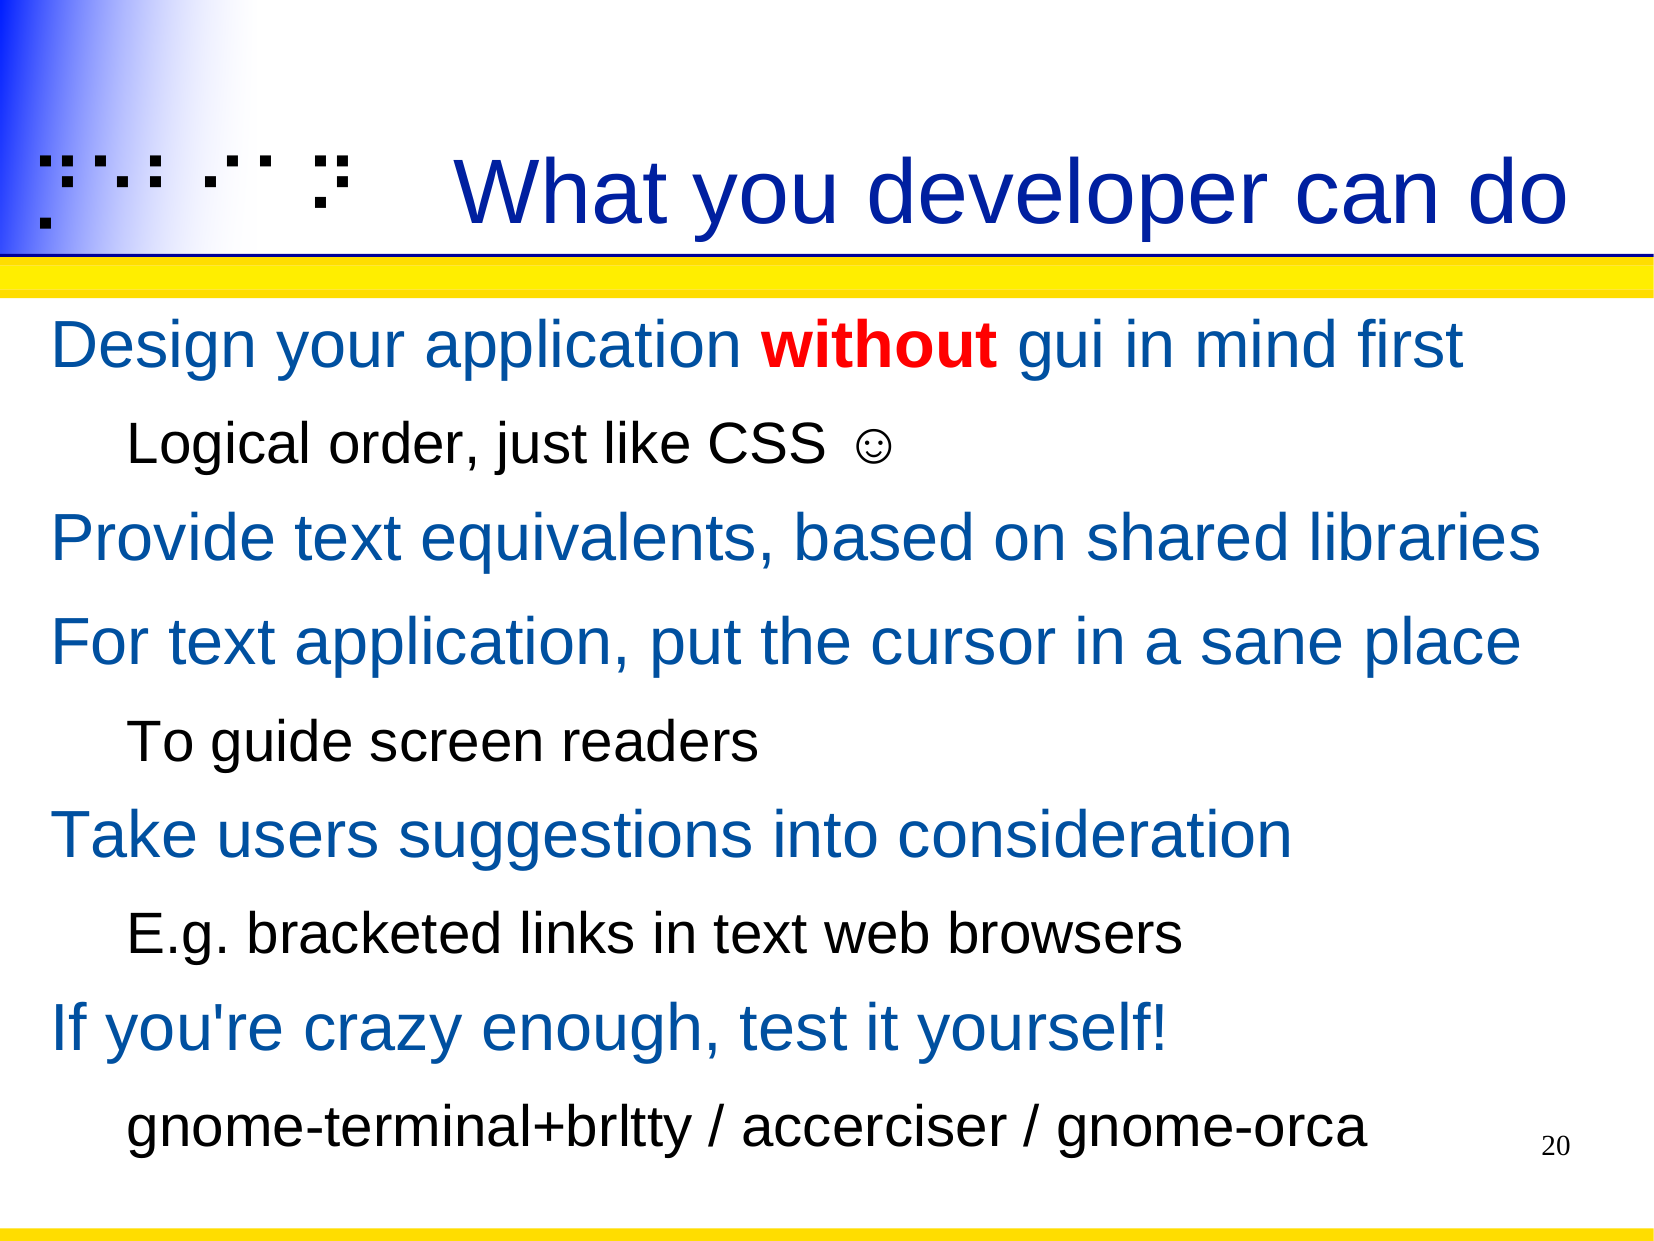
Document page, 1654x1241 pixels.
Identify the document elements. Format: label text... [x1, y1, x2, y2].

title What you developer can do [372, 134, 1571, 250]
list Design your application without gui in mind first Logical order, just like CSS ☺ Provide text equivalents, based on shared libraries For text application, put the cursor in a sane place To guide screen readers Take users suggestions into consideration E.g. bracketed links in text web browsers If you're crazy enough, test it yourself! gnome-terminal+brltty / accerciser / gnome-orca [32, 307, 1622, 1160]
